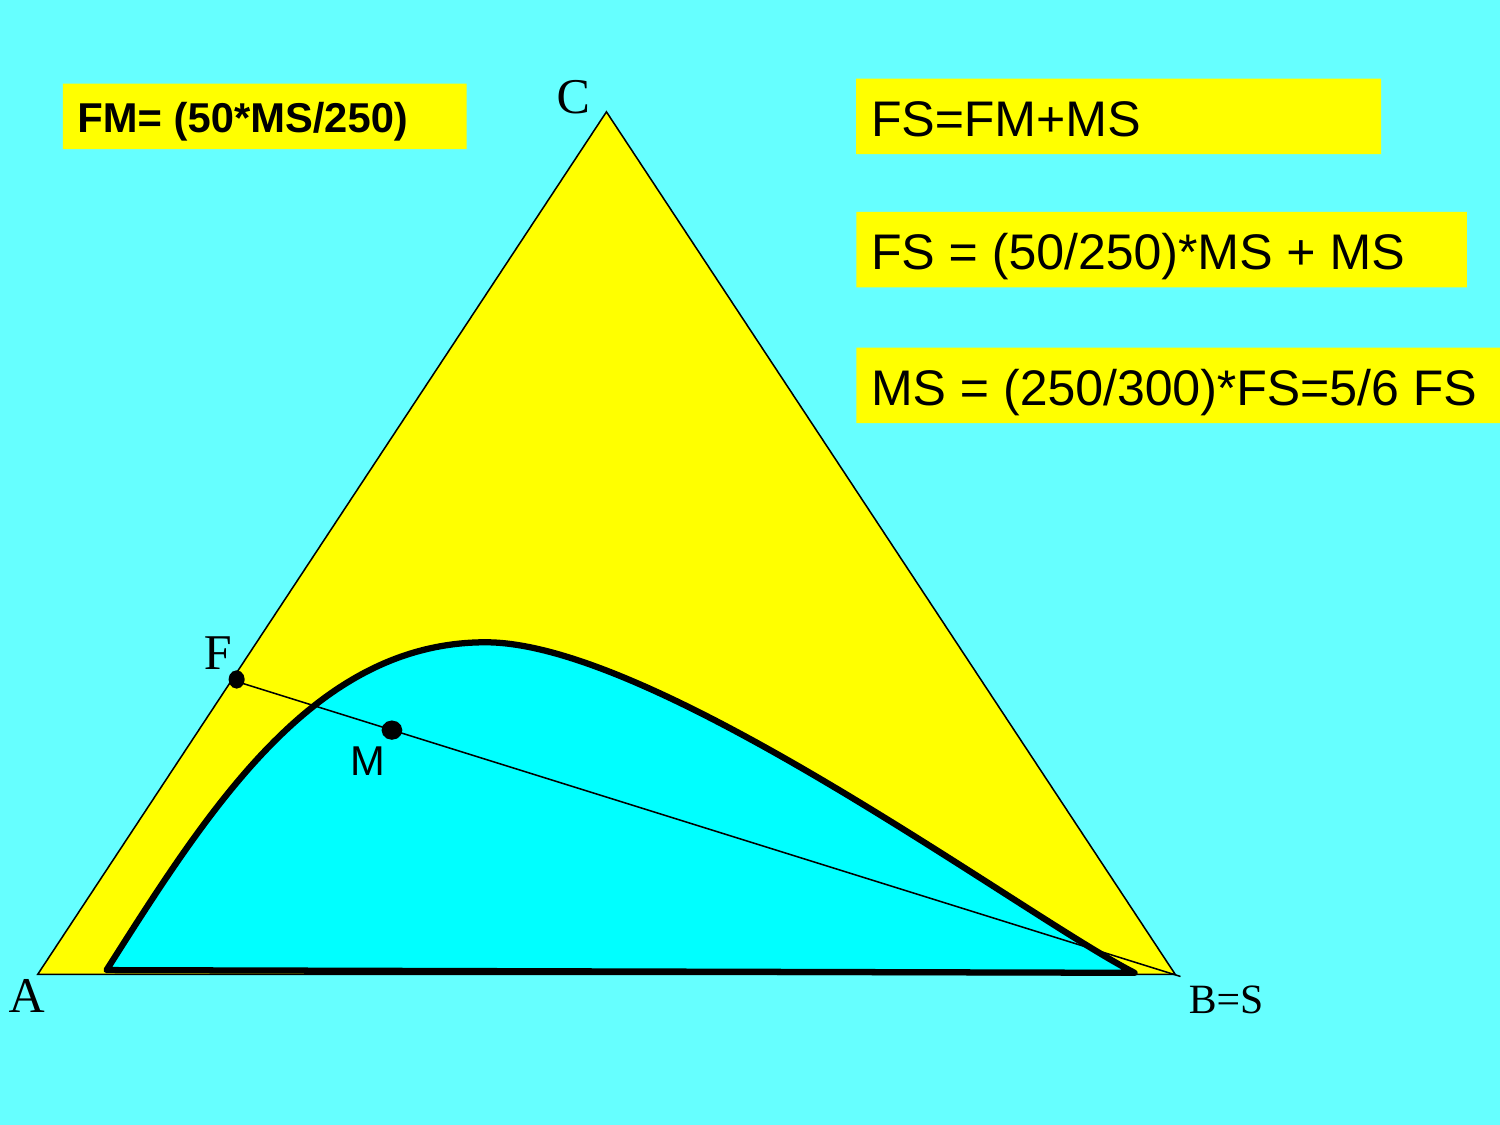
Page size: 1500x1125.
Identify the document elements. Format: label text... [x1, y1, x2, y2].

text_box C [541, 55, 647, 131]
text_box B=S [1174, 963, 1280, 1030]
text_box A [0, 954, 99, 1031]
text_box M [335, 726, 441, 792]
text_box MS = (250/300)*FS=5/6 FS [856, 347, 1500, 424]
text_box FS = (50/250)*MS + MS [856, 211, 1467, 288]
text_box [51, 131, 1174, 975]
text_box F [189, 611, 276, 688]
text_box FS=FM+MS [856, 78, 1382, 155]
text_box FM= (50*MS/250) [62, 83, 467, 150]
